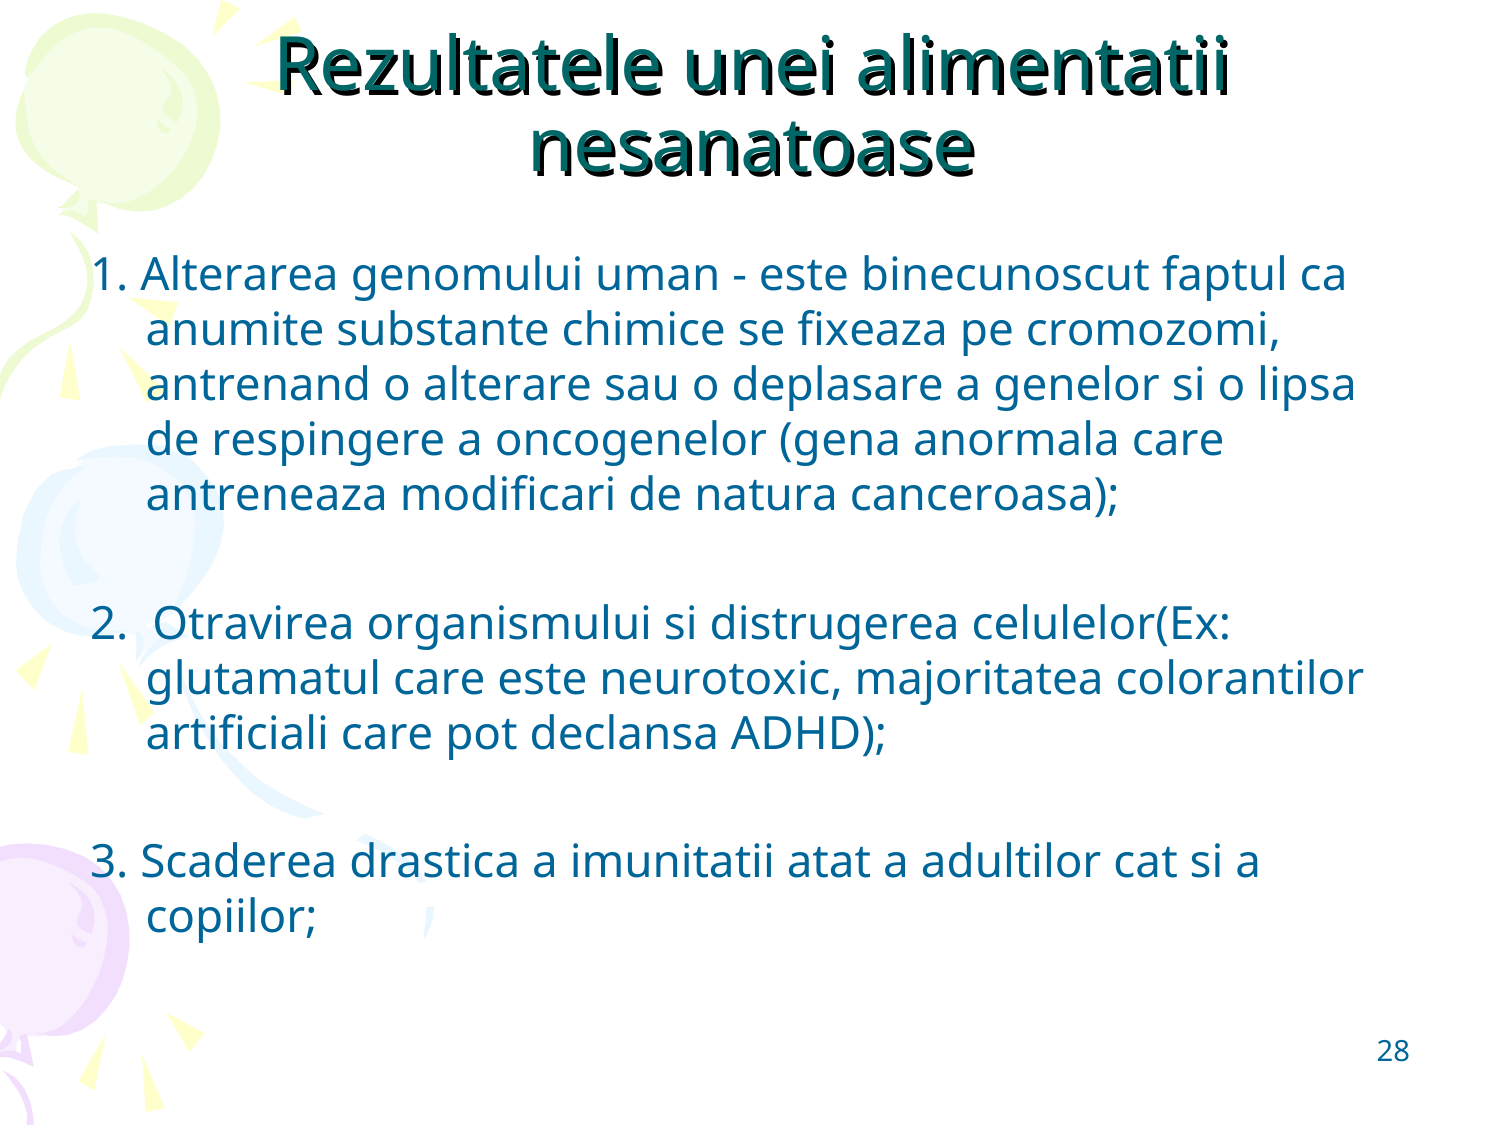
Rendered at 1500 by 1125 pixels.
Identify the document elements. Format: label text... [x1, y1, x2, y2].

text_box <number> [1074, 1024, 1426, 1100]
text_box Rezultatele unei alimentatii nesanatoase [75, 18, 1428, 196]
text_box 1. Alterarea genomului uman - este binecunoscut faptul ca anumite substante chimice se fixeaza pe cromozomi, antrenand o alterare sau o deplasare a genelor si o lipsa de respingere a oncogenelor (gena anormala care antreneaza modificari de natura canceroasa); 2. Otravirea organismului si distrugerea celulelor(Ex: glutamatul care este neurotoxic, majoritatea colorantilor artificiali care pot declansa ADHD); 3. Scaderea drastica a imunitatii atat a adultilor cat si a copiilor; [75, 237, 1426, 994]
